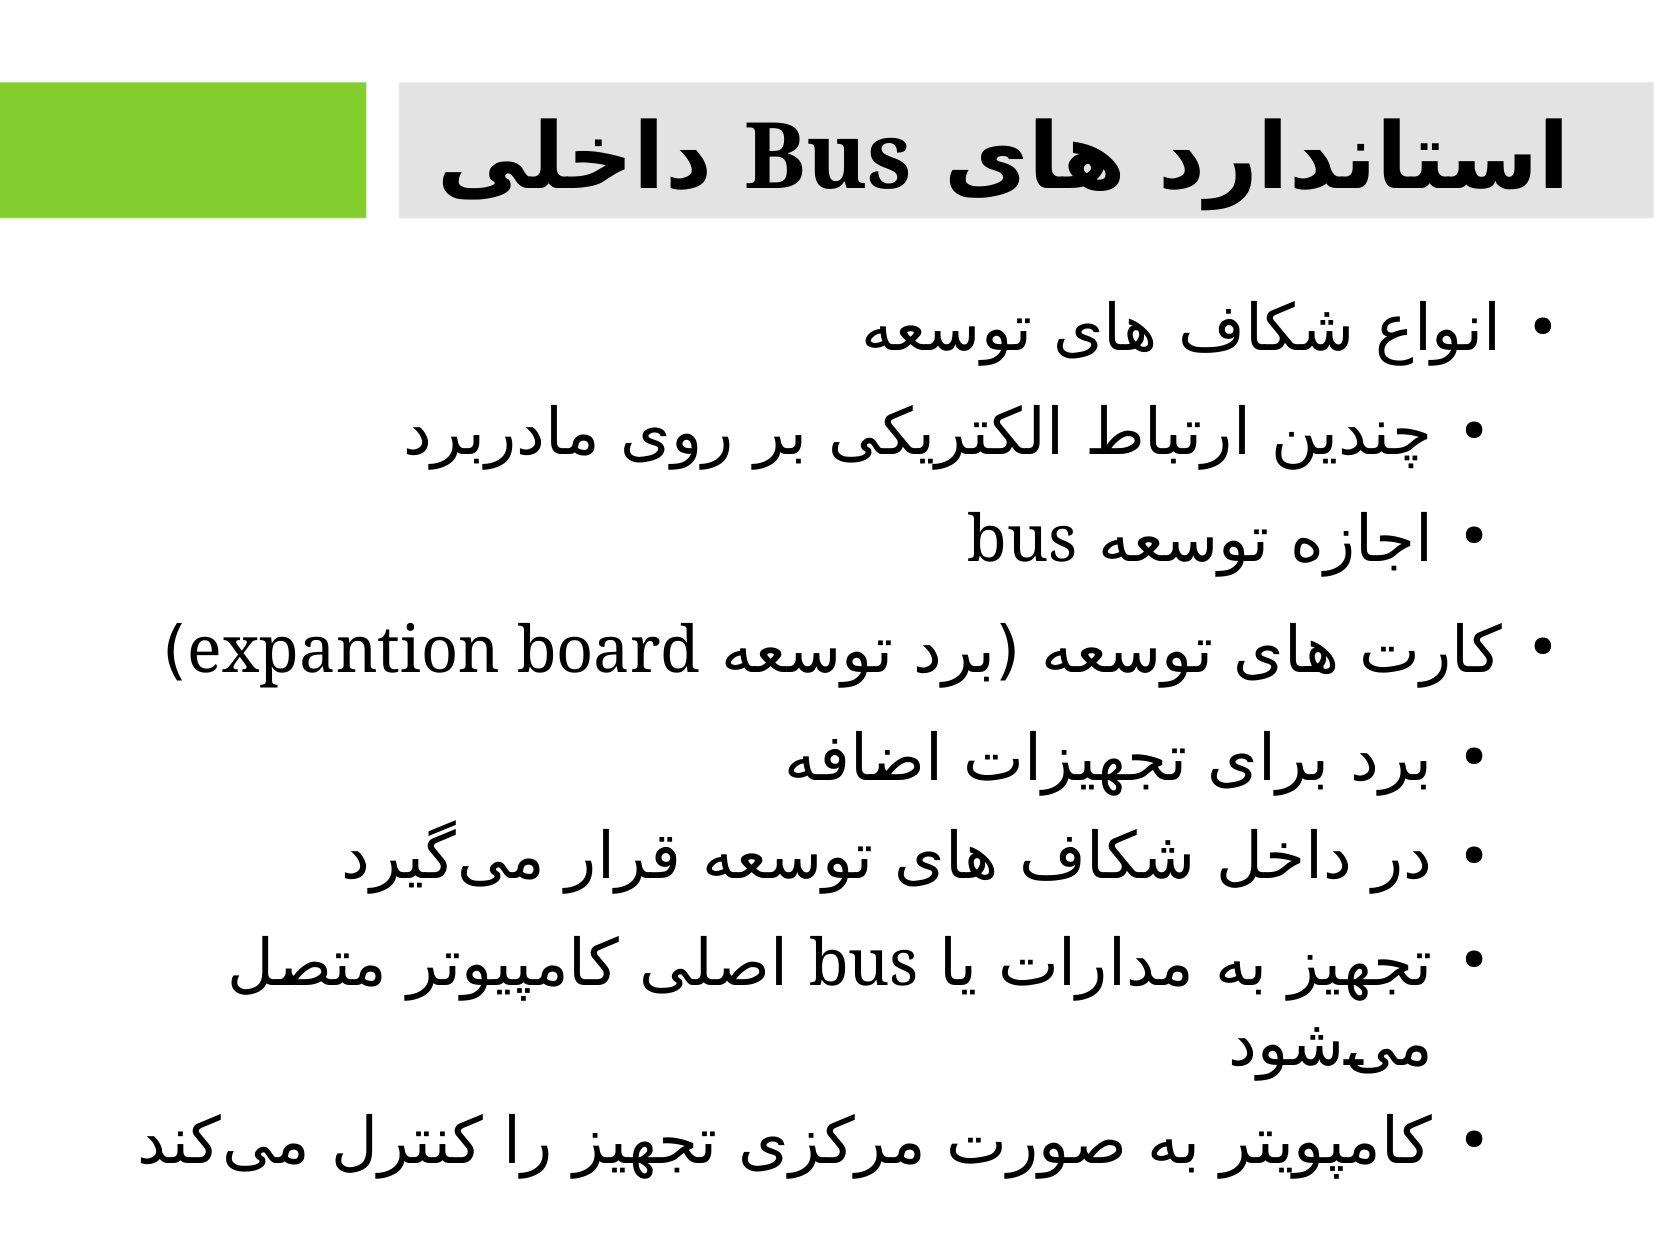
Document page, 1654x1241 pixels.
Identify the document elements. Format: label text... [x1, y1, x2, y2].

title استاندارد های Bus داخلی [82, 49, 1571, 257]
list انواع شکاف های توسعه چندین ارتباط الکتریکی بر روی مادربرد اجازه توسعه bus کارت های توسعه (برد توسعه expantion board) برد برای تجهیزات اضافه در داخل شکاف های توسعه قرار می‌گیرد تجهیز به مدارات یا bus اصلی کامپیوتر متصل می‌شود کامپویتر به صورت مرکزی تجهیز را کنترل می‌کند [82, 290, 1571, 1182]
picture [0, 0, 1654, 1241]
